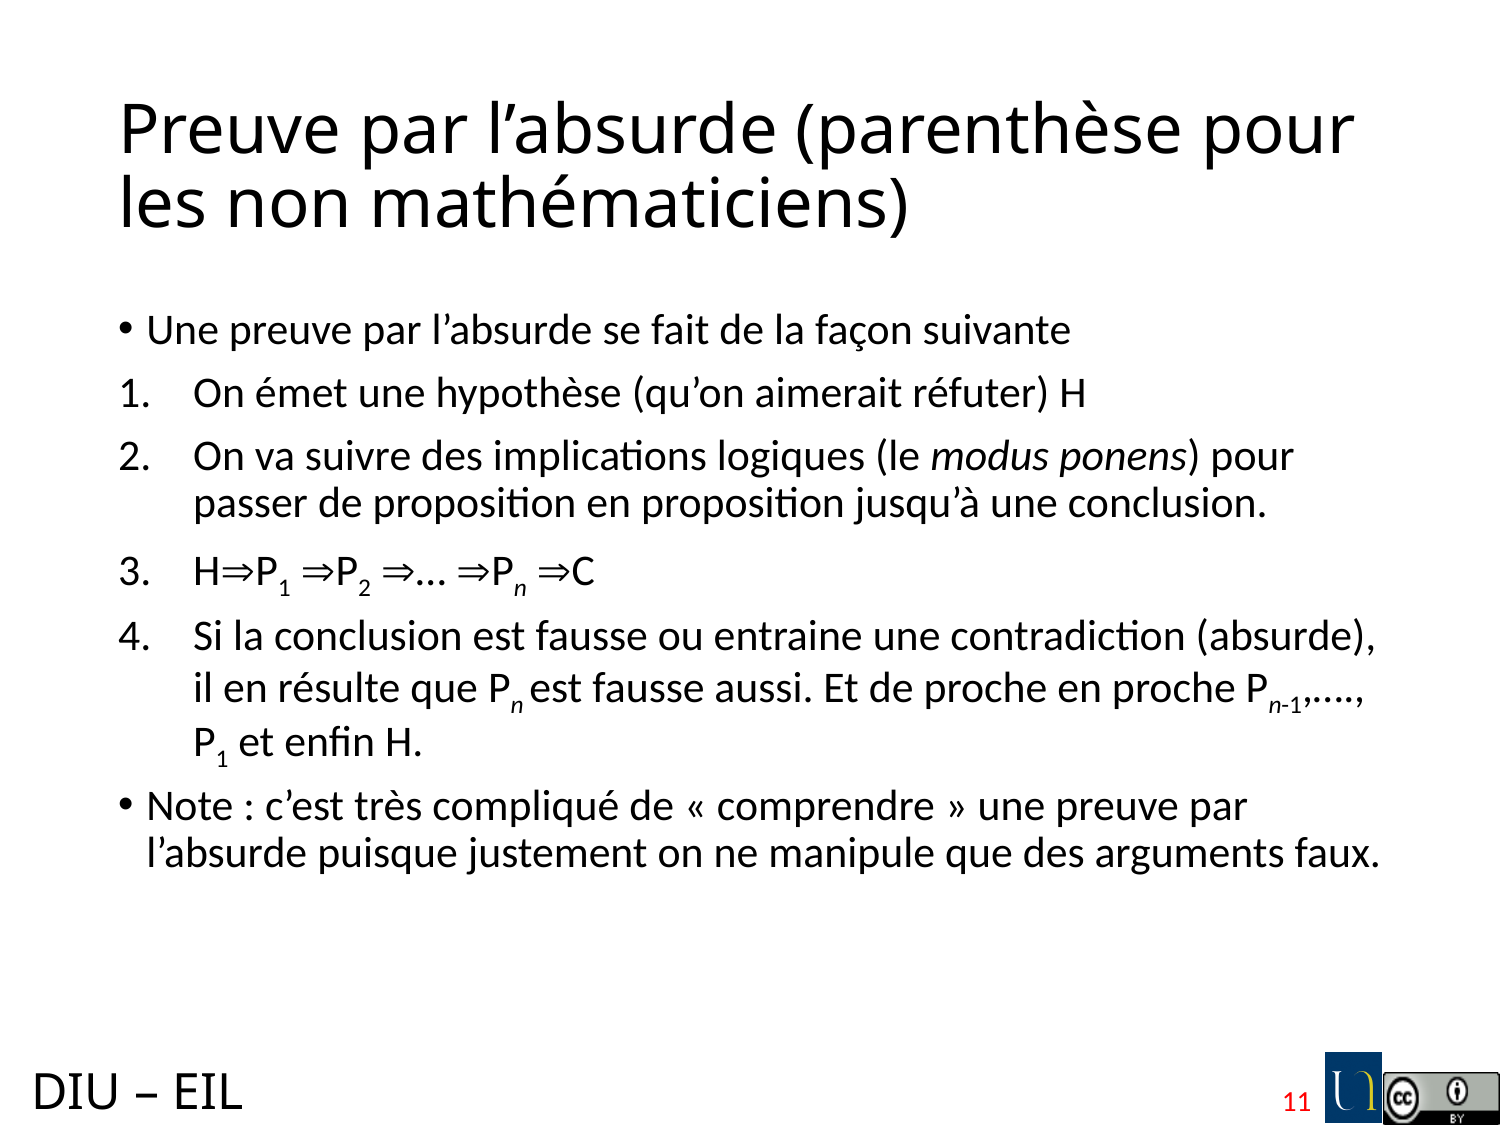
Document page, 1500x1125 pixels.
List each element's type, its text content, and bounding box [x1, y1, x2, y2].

picture [1383, 1072, 1500, 1125]
slide_number <numéro> [1240, 1070, 1327, 1125]
list Une preuve par l’absurde se fait de la façon suivante On émet une hypothèse (qu’on aimerait réfuter) H On va suivre des implications logiques (le modus ponens) pour passer de proposition en proposition jusqu’à une conclusion. HP1 P2 … Pn C Si la conclusion est fausse ou entraine une contradiction (absurde), il en résulte que Pn est fausse aussi. Et de proche en proche Pn-1,…., P1 et enfin H. Note : c’est très compliqué de « comprendre » une preuve par l’absurde puisque justement on ne manipule que des arguments faux. [103, 299, 1397, 1014]
title Preuve par l’absurde (parenthèse pour les non mathématiciens) [103, 59, 1397, 278]
picture [1325, 1052, 1382, 1123]
